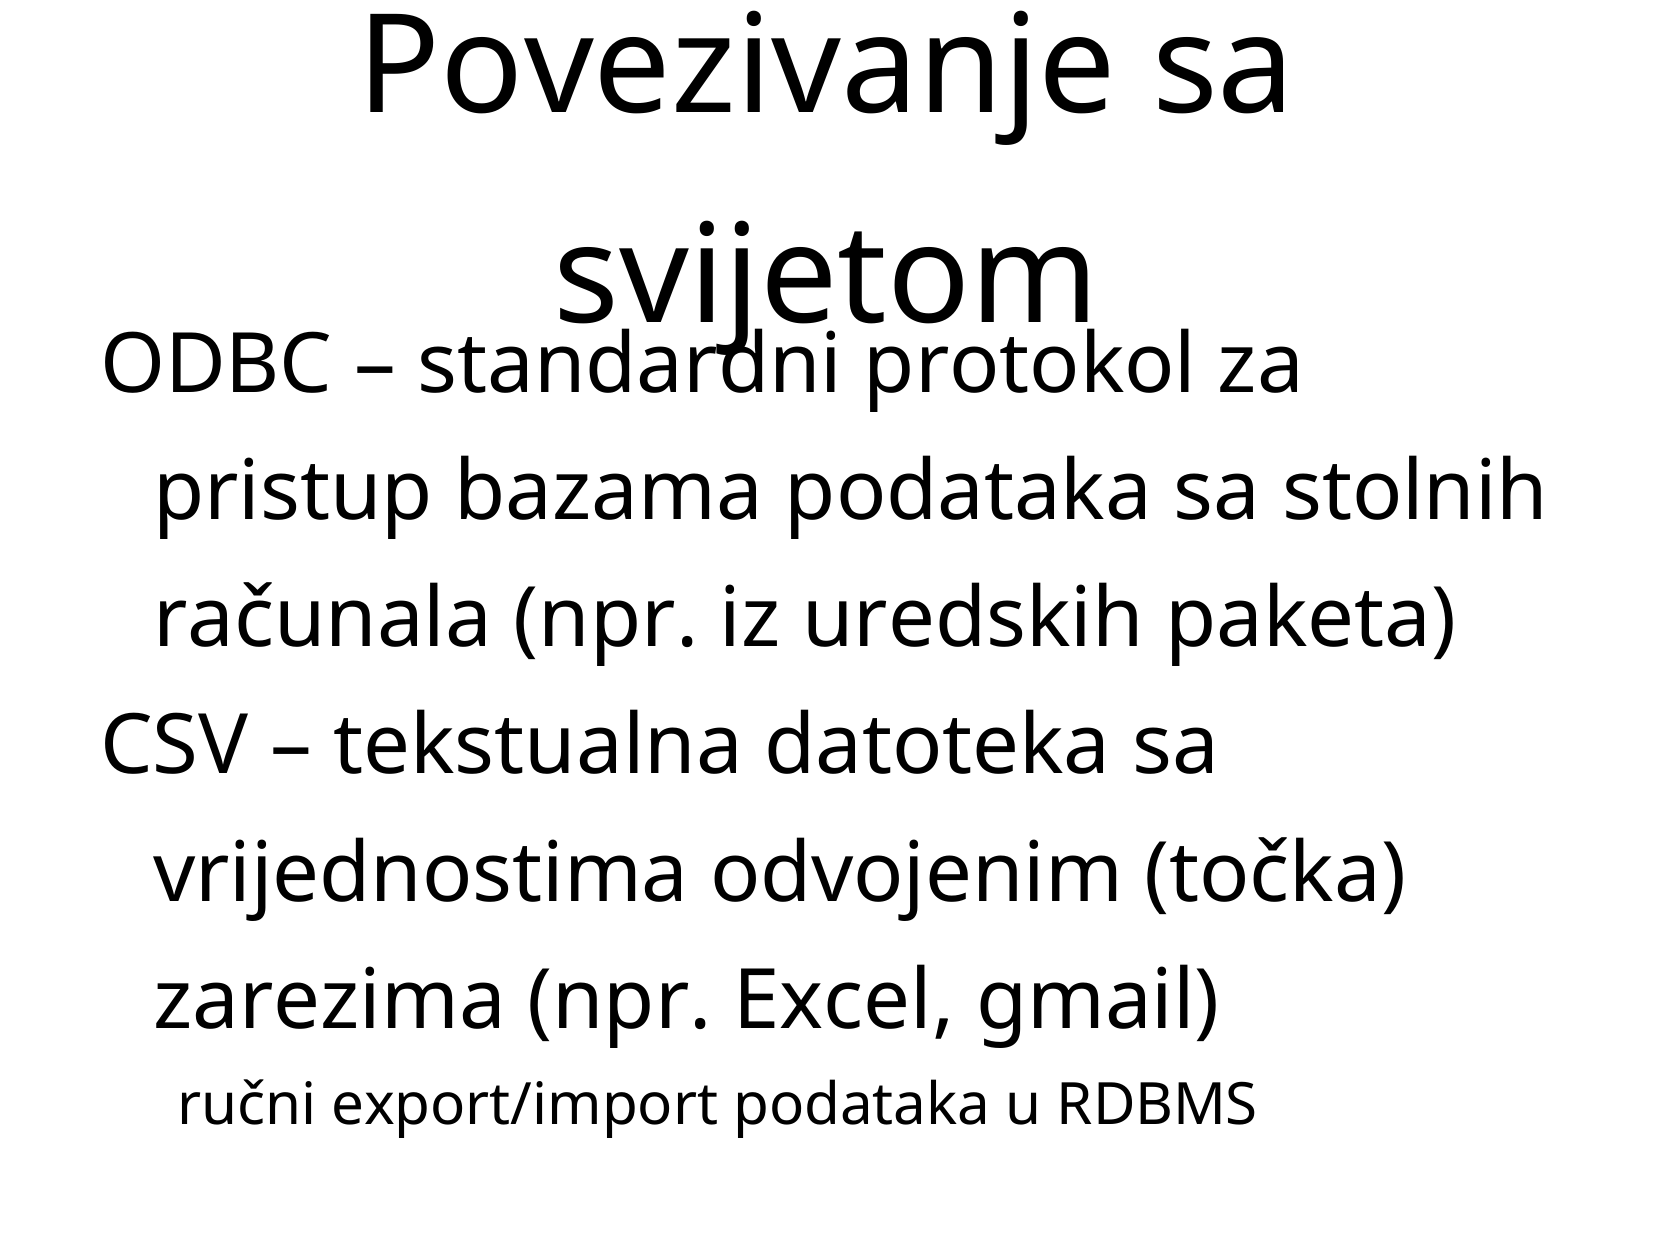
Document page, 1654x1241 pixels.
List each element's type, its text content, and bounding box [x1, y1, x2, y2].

title Povezivanje sa svijetom [82, 0, 1571, 290]
list ODBC – standardni protokol za pristup bazama podataka sa stolnih računala (npr. iz uredskih paketa) CSV – tekstualna datoteka sa vrijednostima odvojenim (točka) zarezima (npr. Excel, gmail) ručni export/import podataka u RDBMS [82, 290, 1571, 1116]
